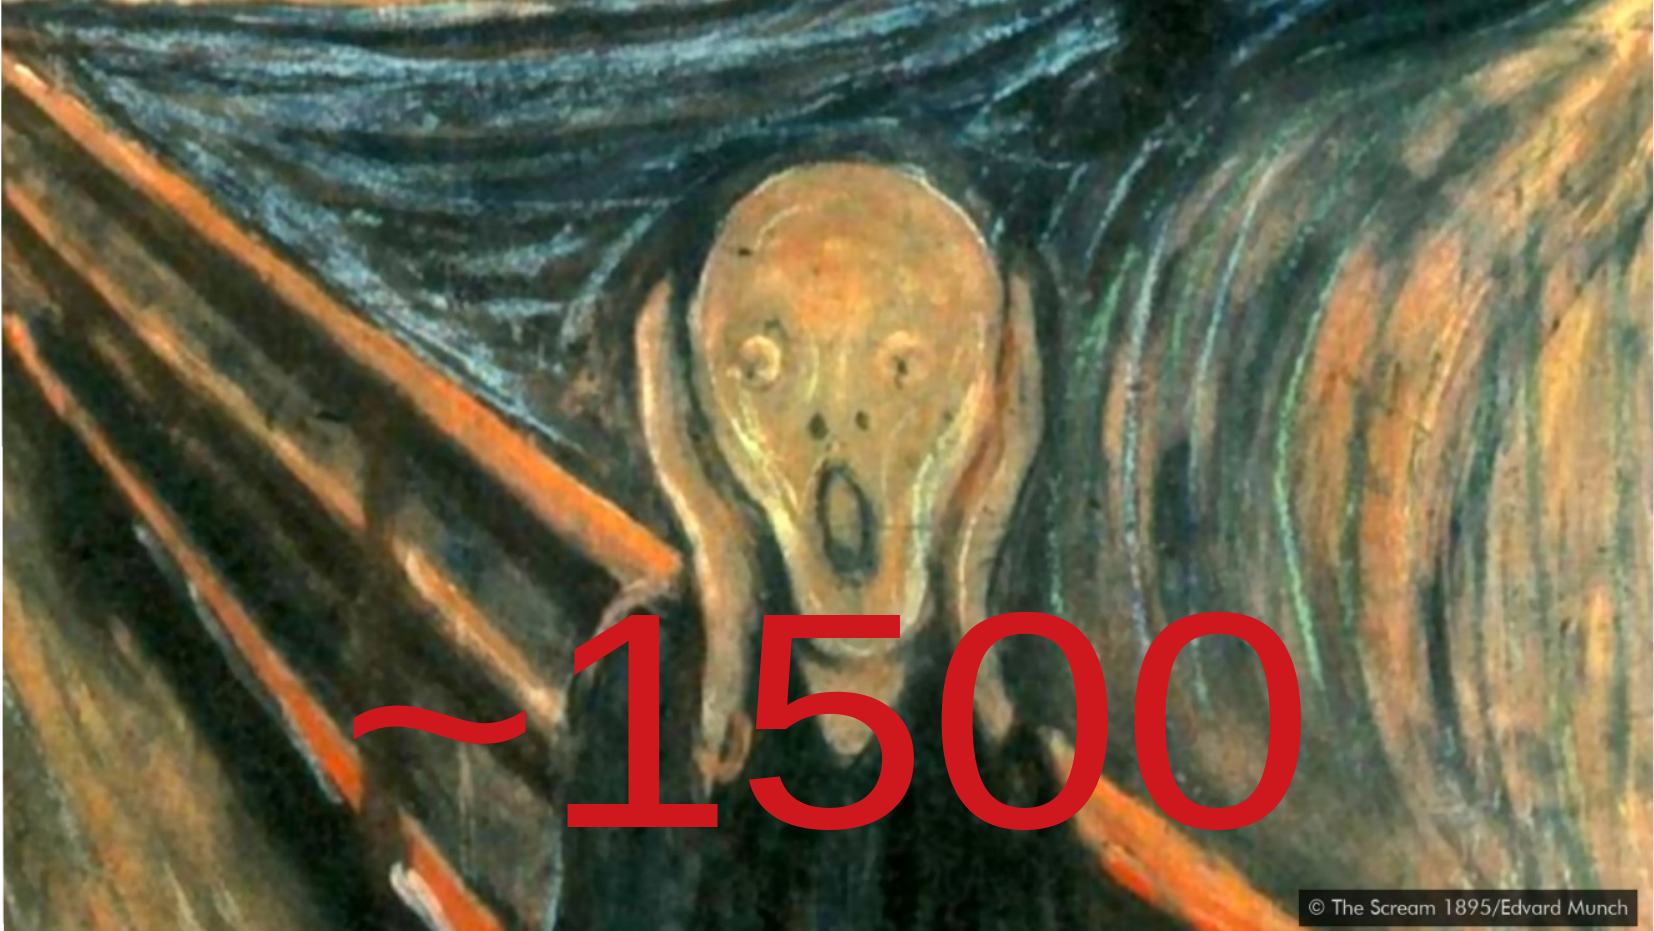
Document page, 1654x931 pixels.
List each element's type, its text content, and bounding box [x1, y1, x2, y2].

text_box ~1500 [323, 541, 1329, 902]
picture [0, 0, 1654, 931]
